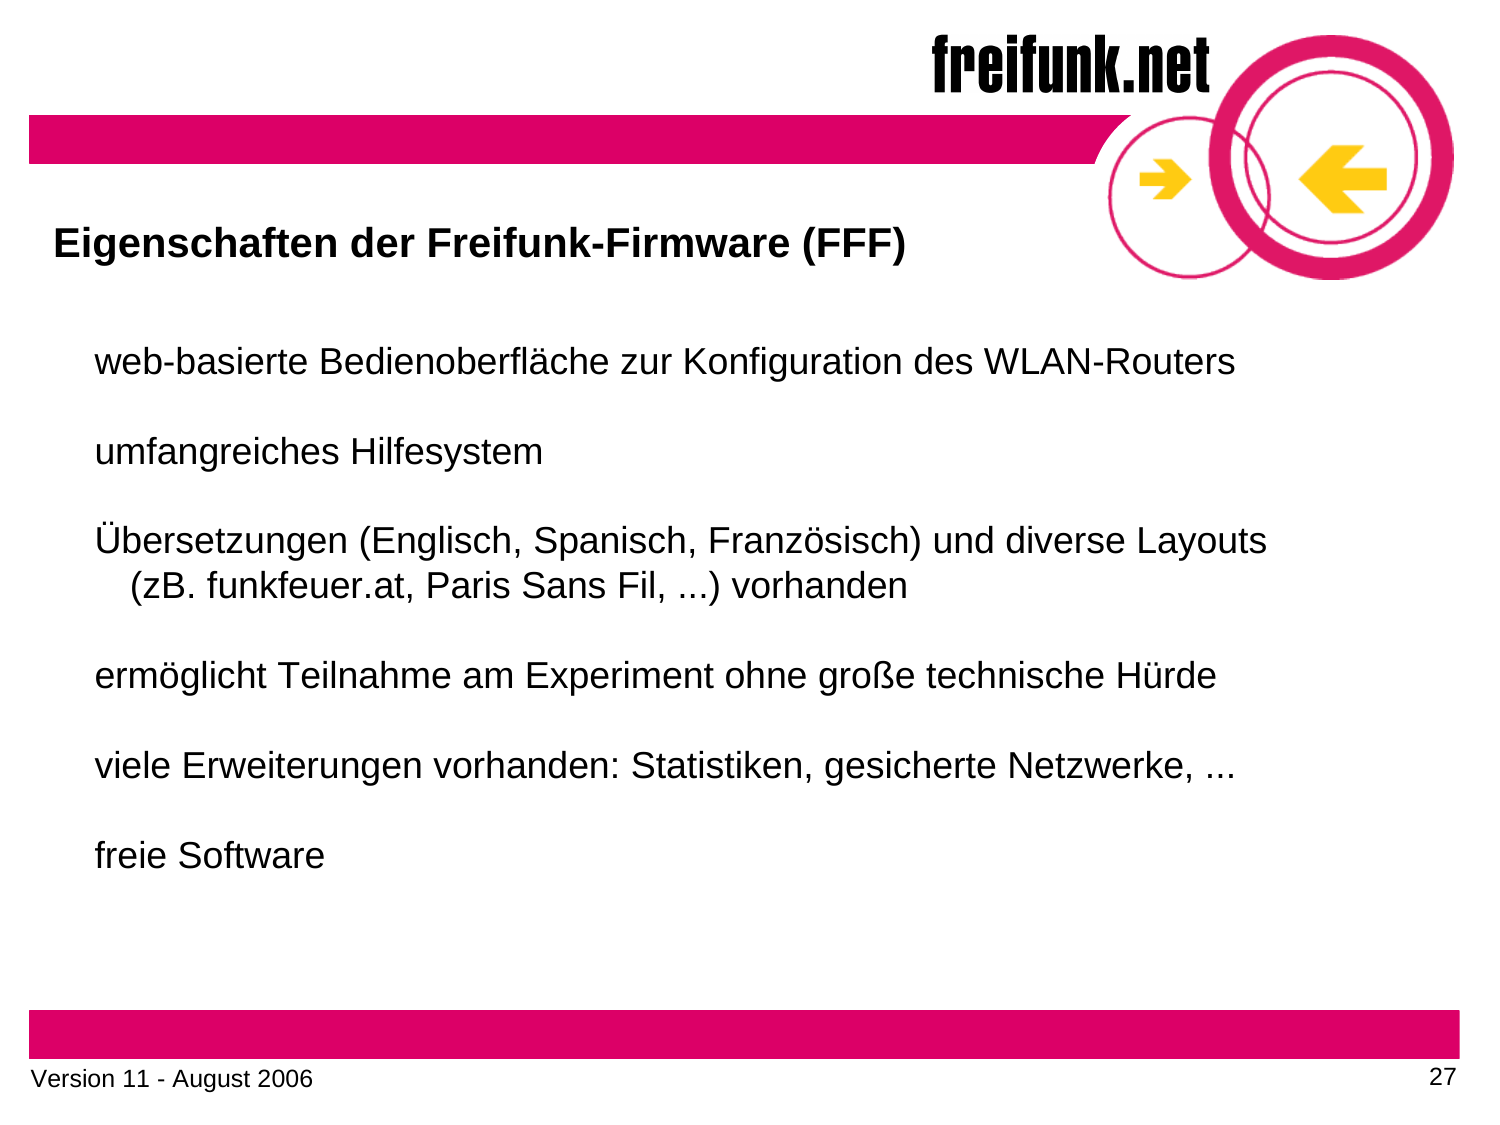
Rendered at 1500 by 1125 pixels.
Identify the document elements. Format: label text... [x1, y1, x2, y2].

text_box web-basierte Bedienoberfläche zur Konfiguration des WLAN-Routers umfangreiches Hilfesystem Übersetzungen (Englisch, Spanisch, Französisch) und diverse Layouts (zB. funkfeuer.at, Paris Sans Fil, ...) vorhanden ermöglicht Teilnahme am Experiment ohne große technische Hürde viele Erweiterungen vorhanden: Statistiken, gesicherte Netzwerke, ... freie Software [59, 337, 1288, 976]
picture [932, 34, 1454, 280]
text_box Eigenschaften der Freifunk-Firmware (FFF) [53, 216, 1046, 296]
